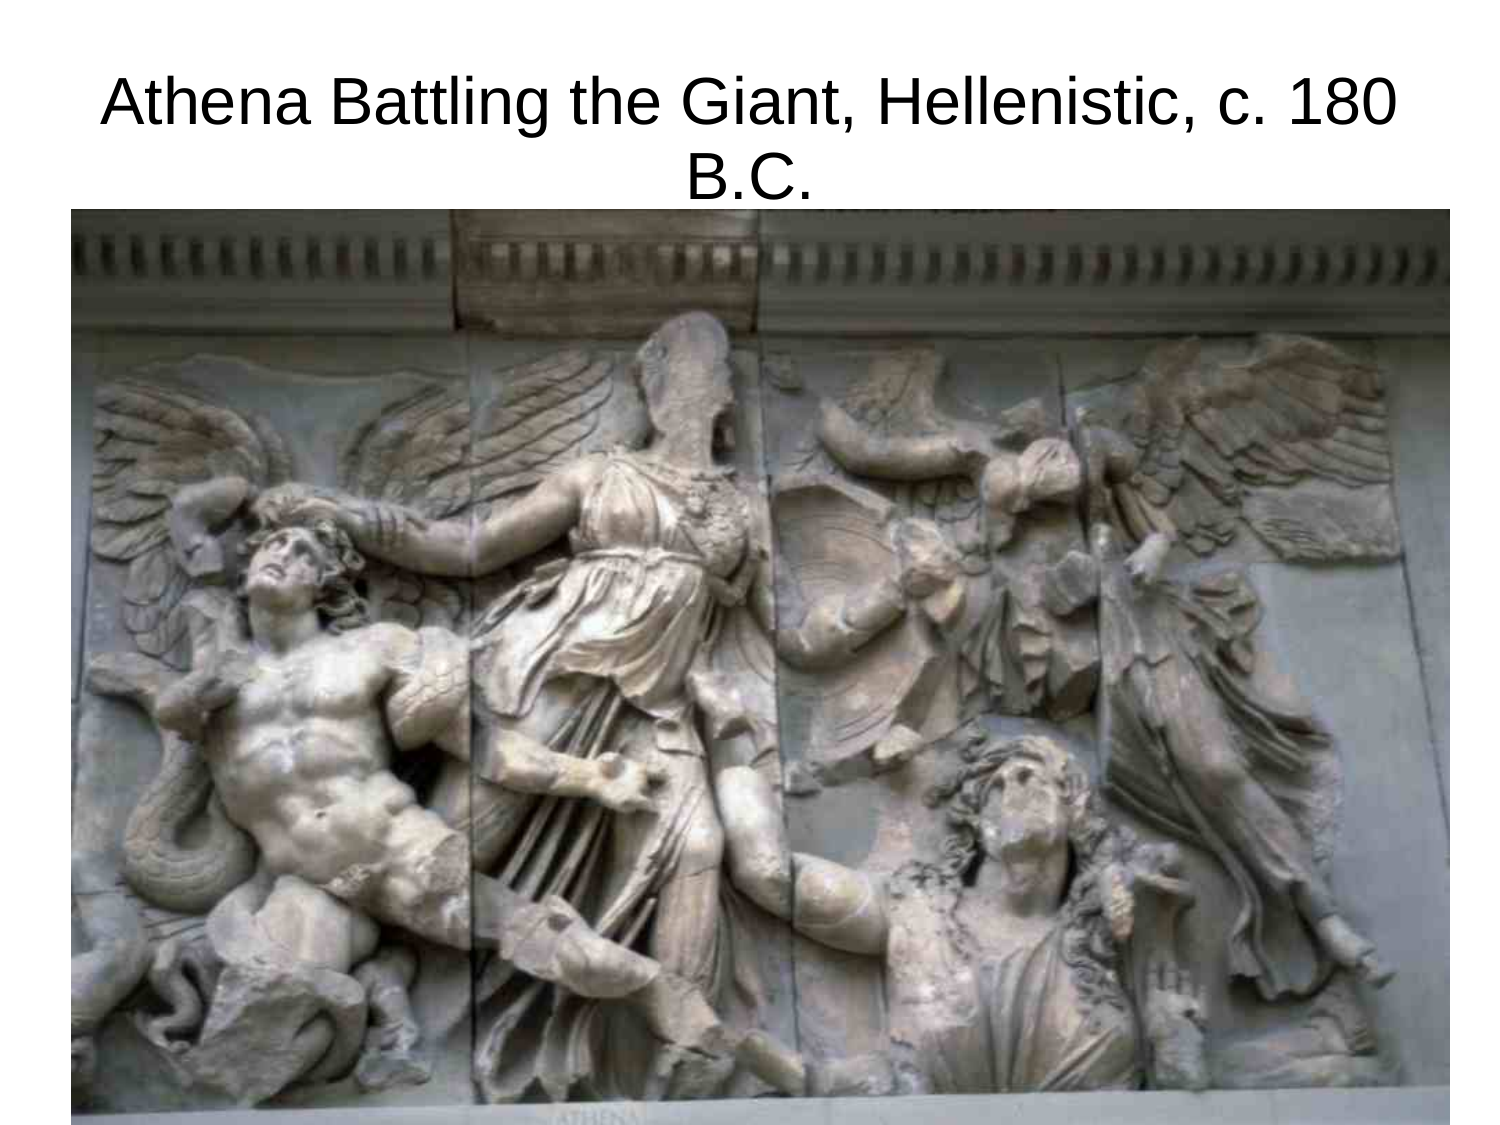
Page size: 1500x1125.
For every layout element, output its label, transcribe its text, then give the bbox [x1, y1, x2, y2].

title Athena Battling the Giant, Hellenistic, c. 180 B.C. [75, 45, 1426, 209]
picture [71, 209, 1450, 1125]
